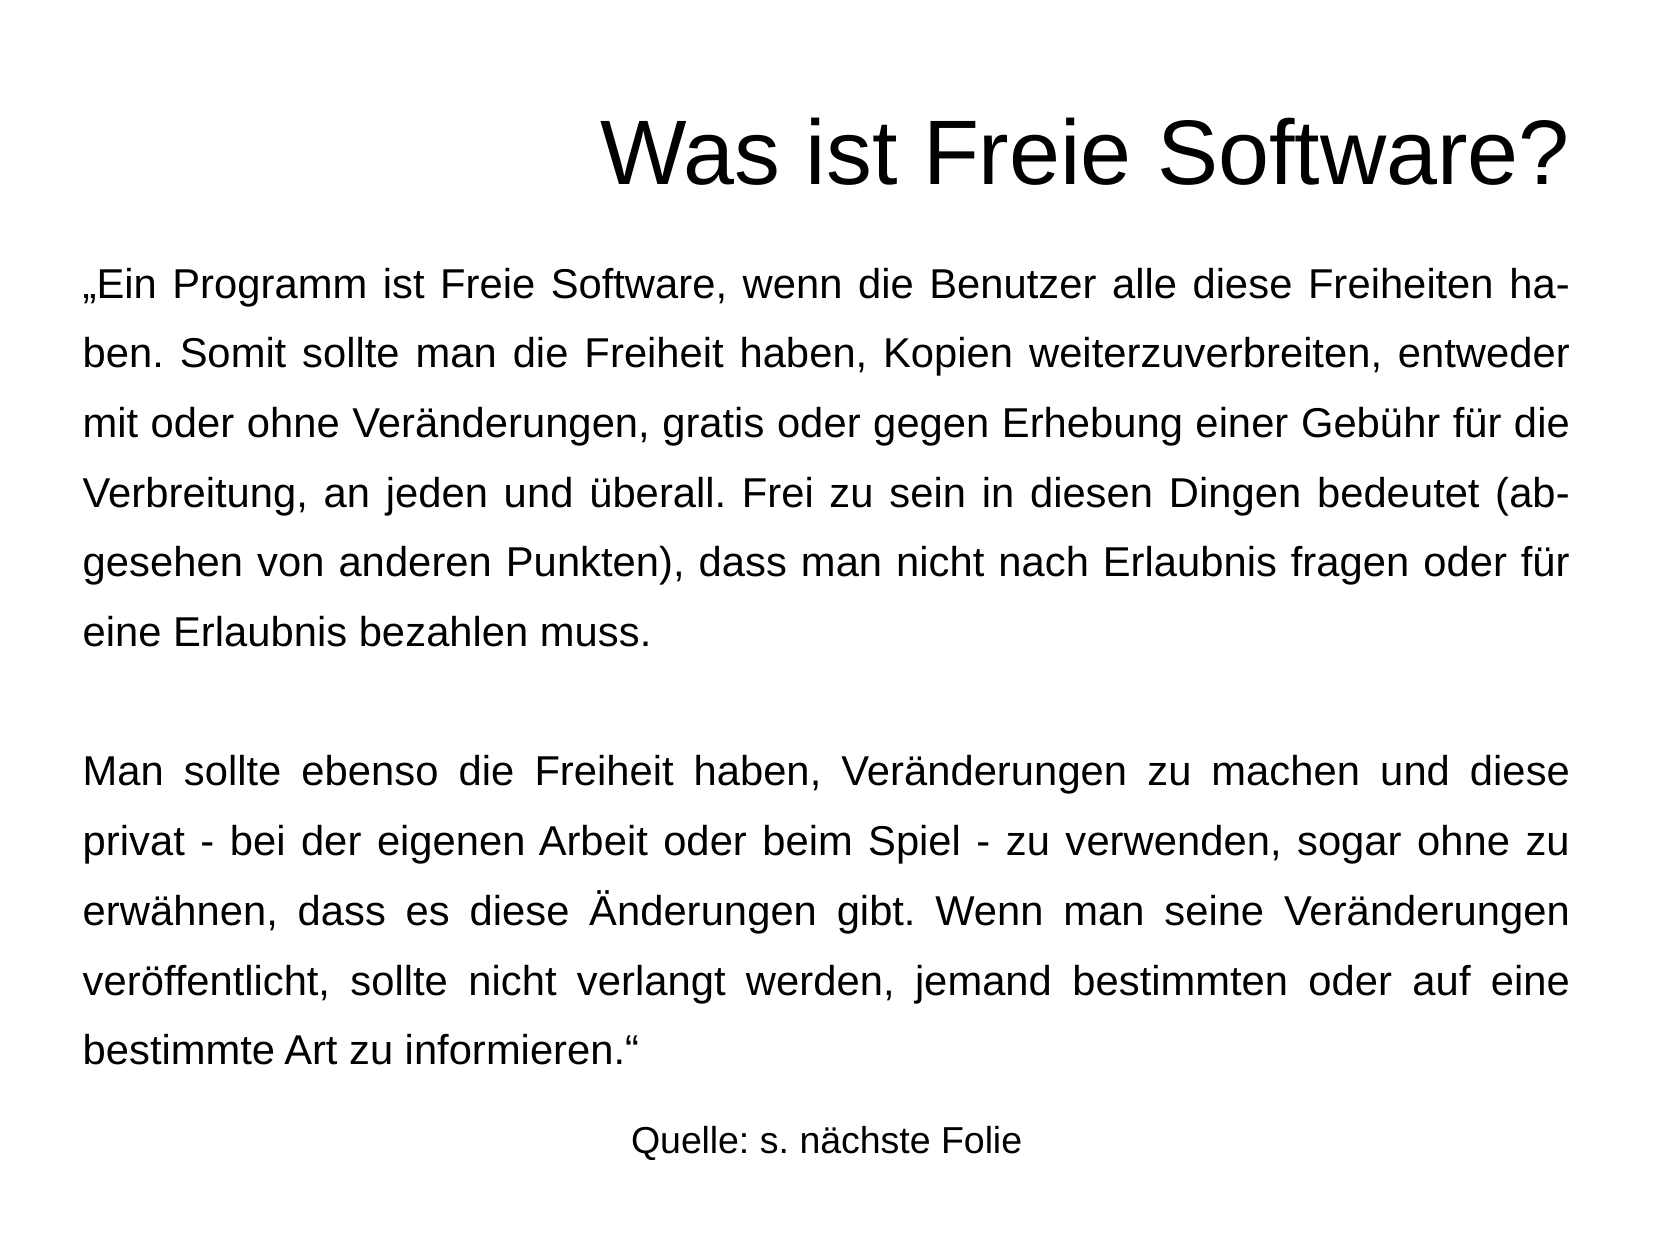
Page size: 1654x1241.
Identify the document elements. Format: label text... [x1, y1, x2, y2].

subtitle „Ein Programm ist Freie Software, wenn die Benutzer alle diese Freiheiten ha-ben. Somit sollte man die Freiheit haben, Kopien weiterzuverbreiten, entweder mit oder ohne Veränderungen, gratis oder gegen Erhebung einer Gebühr für die Verbreitung, an jeden und überall. Frei zu sein in diesen Dingen bedeutet (ab-gesehen von anderen Punkten), dass man nicht nach Erlaubnis fragen oder für eine Erlaubnis bezahlen muss. Man sollte ebenso die Freiheit haben, Veränderungen zu machen und diese privat - bei der eigenen Arbeit oder beim Spiel - zu verwenden, sogar ohne zu erwähnen, dass es diese Änderungen gibt. Wenn man seine Veränderungen veröffentlicht, sollte nicht verlangt werden, jemand bestimmten oder auf eine bestimmte Art zu informieren.“ Quelle: s. nächste Folie [82, 248, 1571, 1151]
title Was ist Freie Software? [82, 56, 1571, 248]
